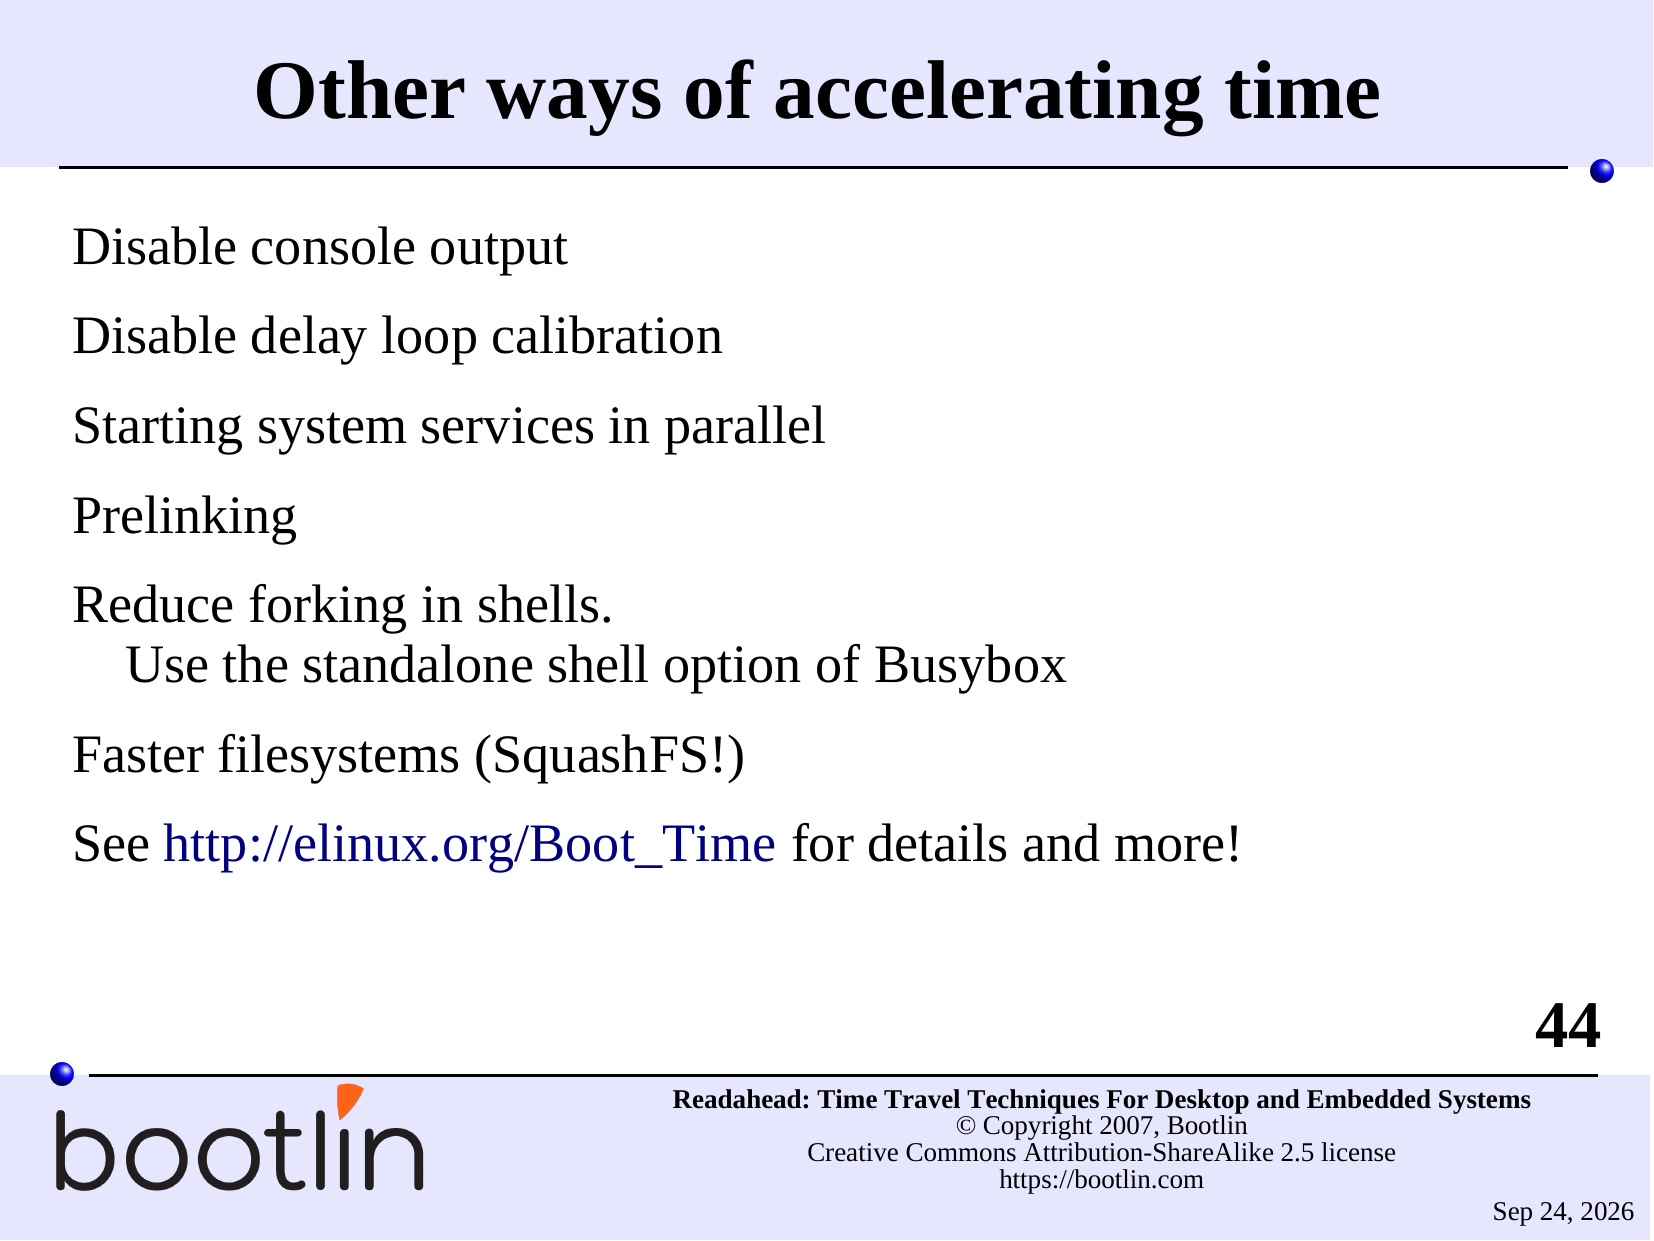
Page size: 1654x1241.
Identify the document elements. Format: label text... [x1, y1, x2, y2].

picture [17, 1060, 462, 1230]
title Other ways of accelerating time [33, 29, 1604, 153]
list Disable console output Disable delay loop calibration Starting system services in parallel Prelinking Reduce forking in shells. Use the standalone shell option of Busybox Faster filesystems (SquashFS!) See http://elinux.org/Boot_Time for details and more! [54, 216, 1574, 1066]
